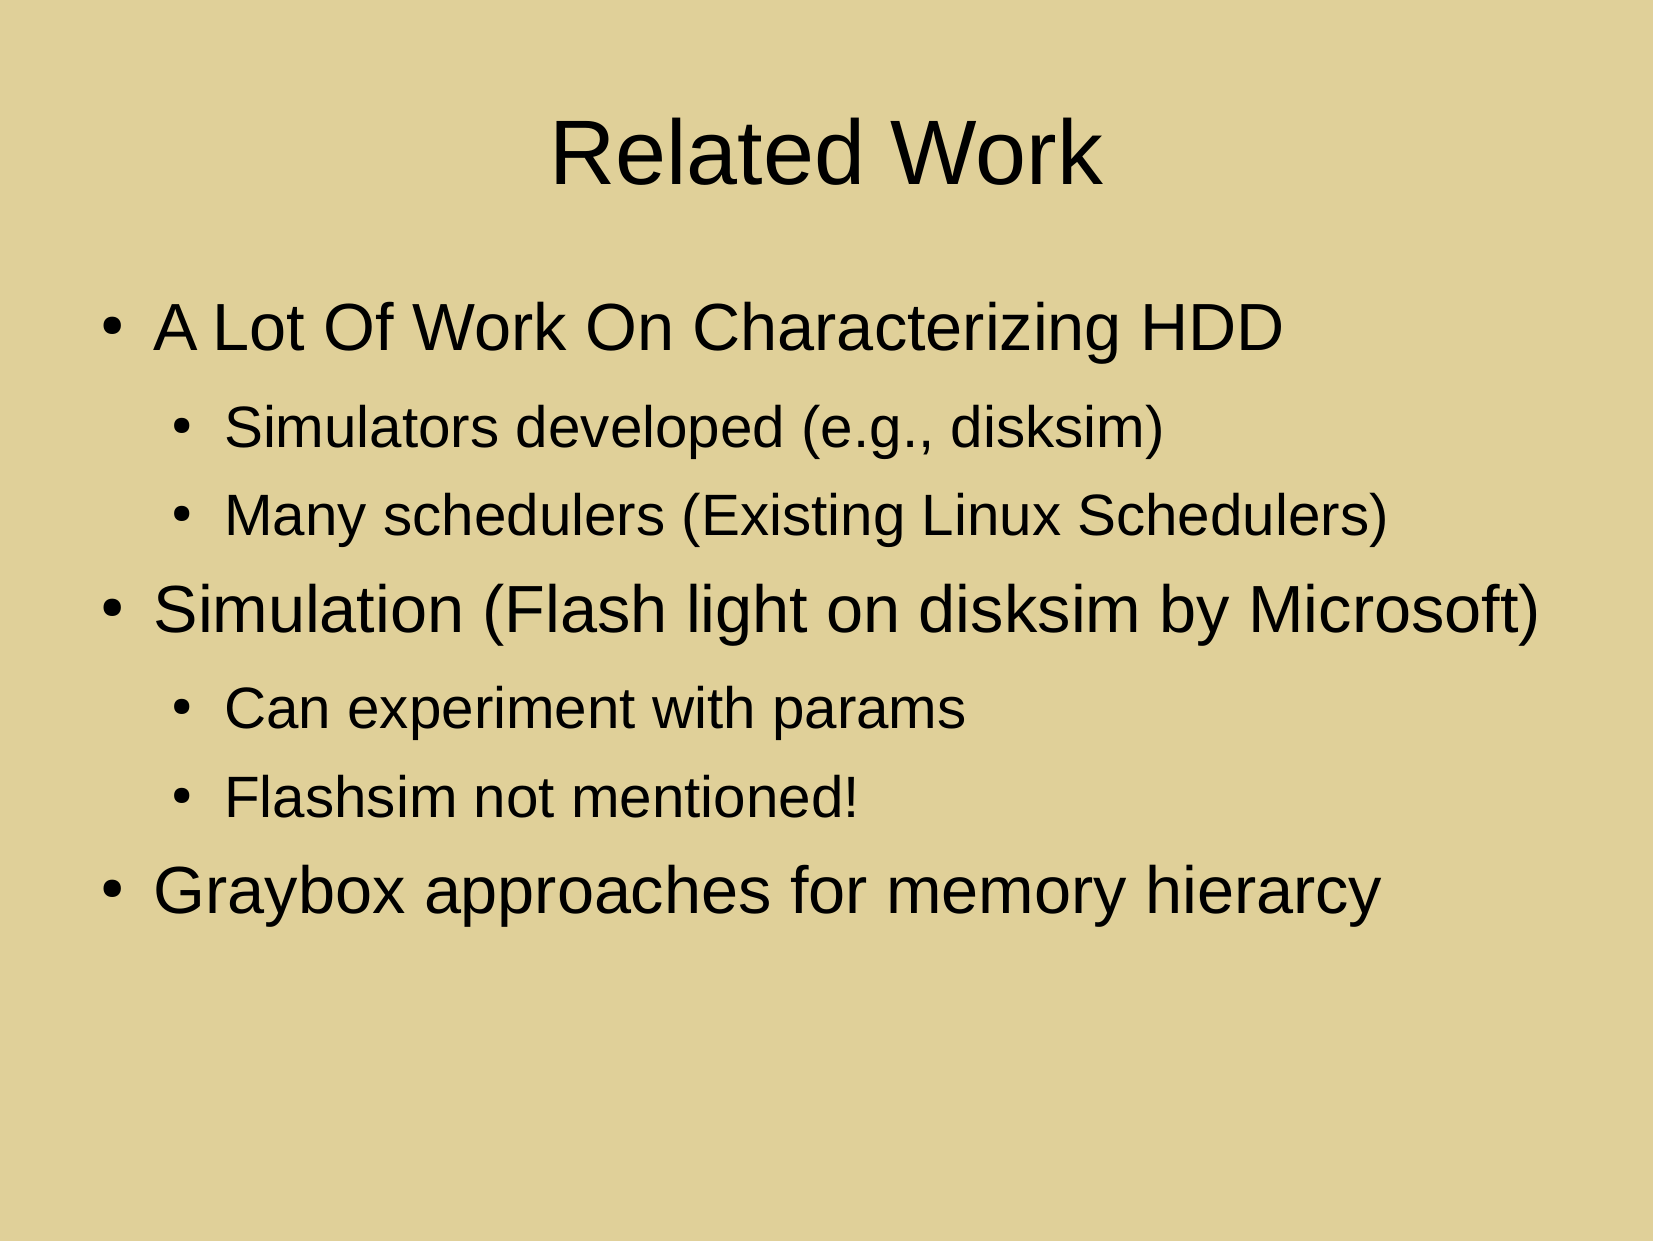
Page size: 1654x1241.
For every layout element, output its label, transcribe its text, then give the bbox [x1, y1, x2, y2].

title Related Work [82, 49, 1571, 257]
list A Lot Of Work On Characterizing HDD Simulators developed (e.g., disksim) Many schedulers (Existing Linux Schedulers) Simulation (Flash light on disksim by Microsoft) Can experiment with params Flashsim not mentioned! Graybox approaches for memory hierarcy [82, 290, 1571, 1109]
